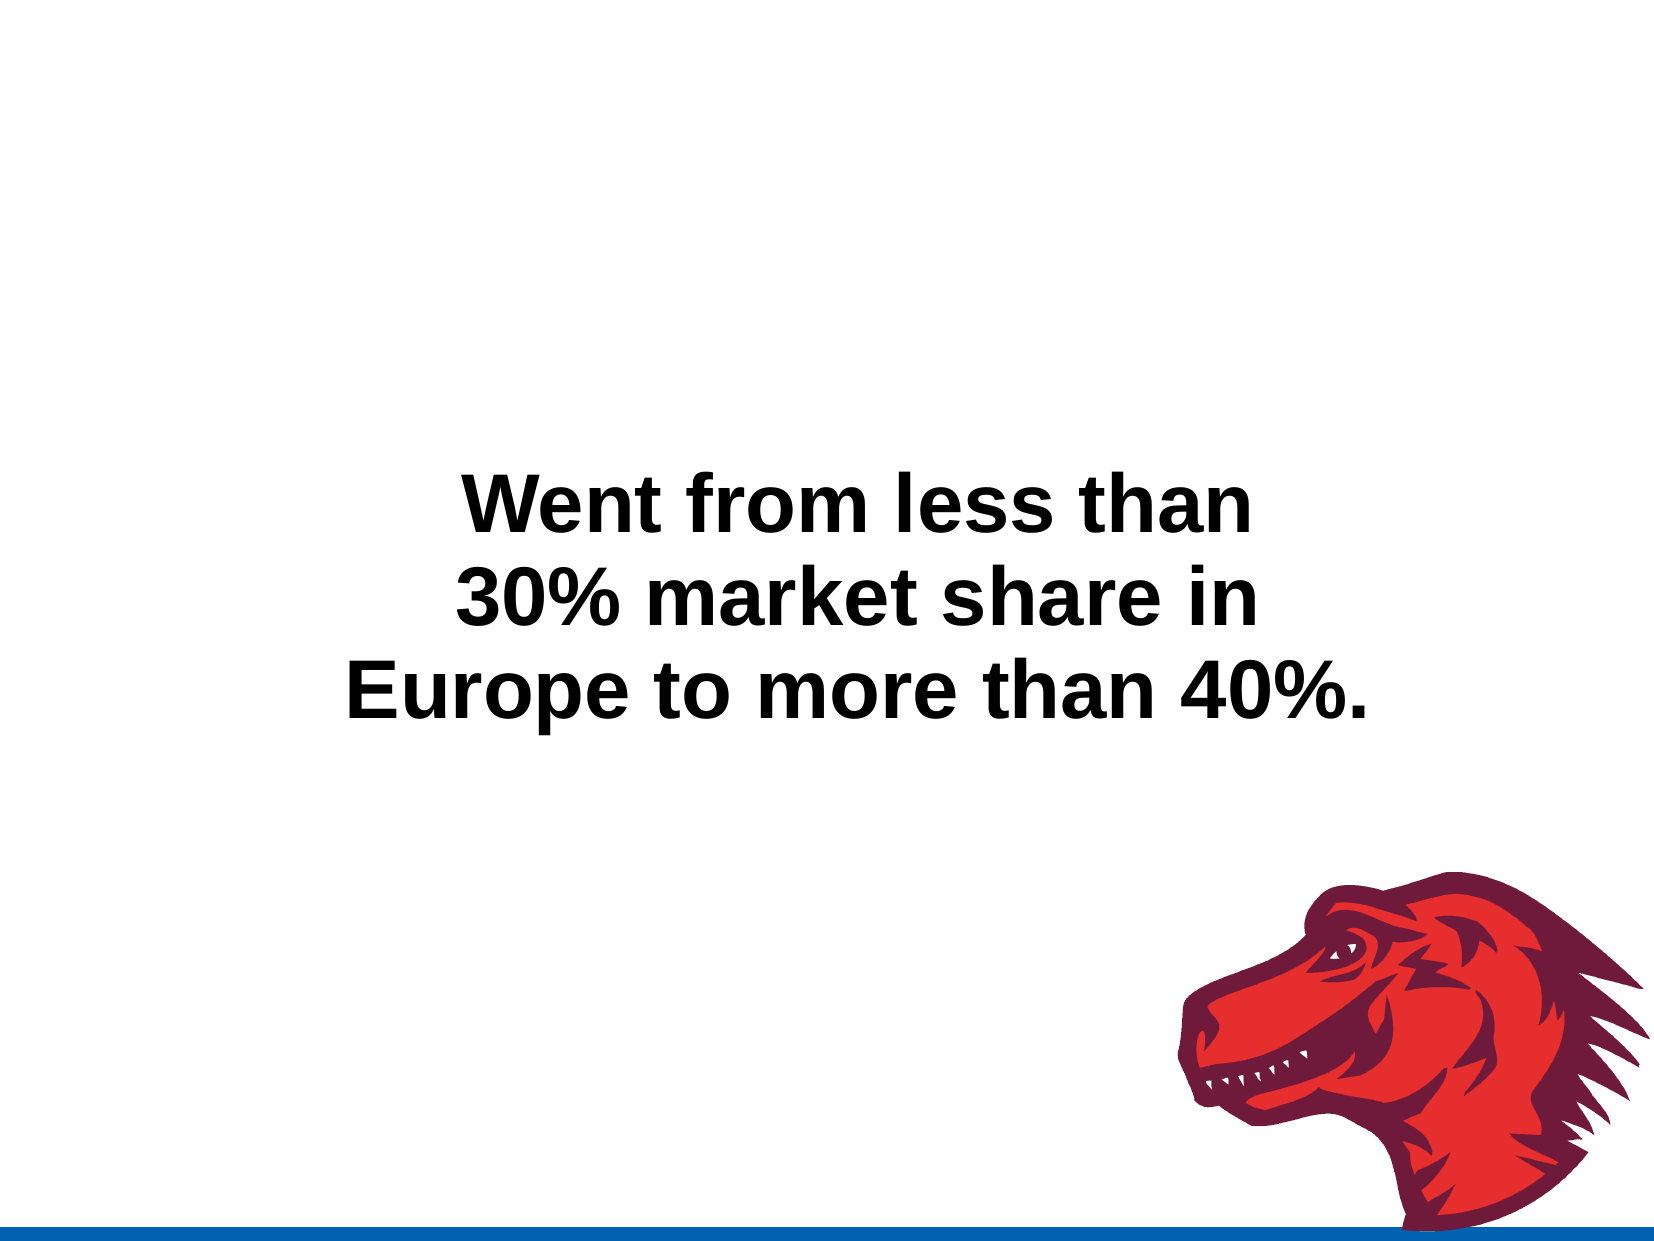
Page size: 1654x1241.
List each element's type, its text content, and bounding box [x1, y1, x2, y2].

text_box Went from less than 30% market share in Europe to more than 40%. [329, 450, 1388, 744]
picture [1171, 872, 1654, 1241]
